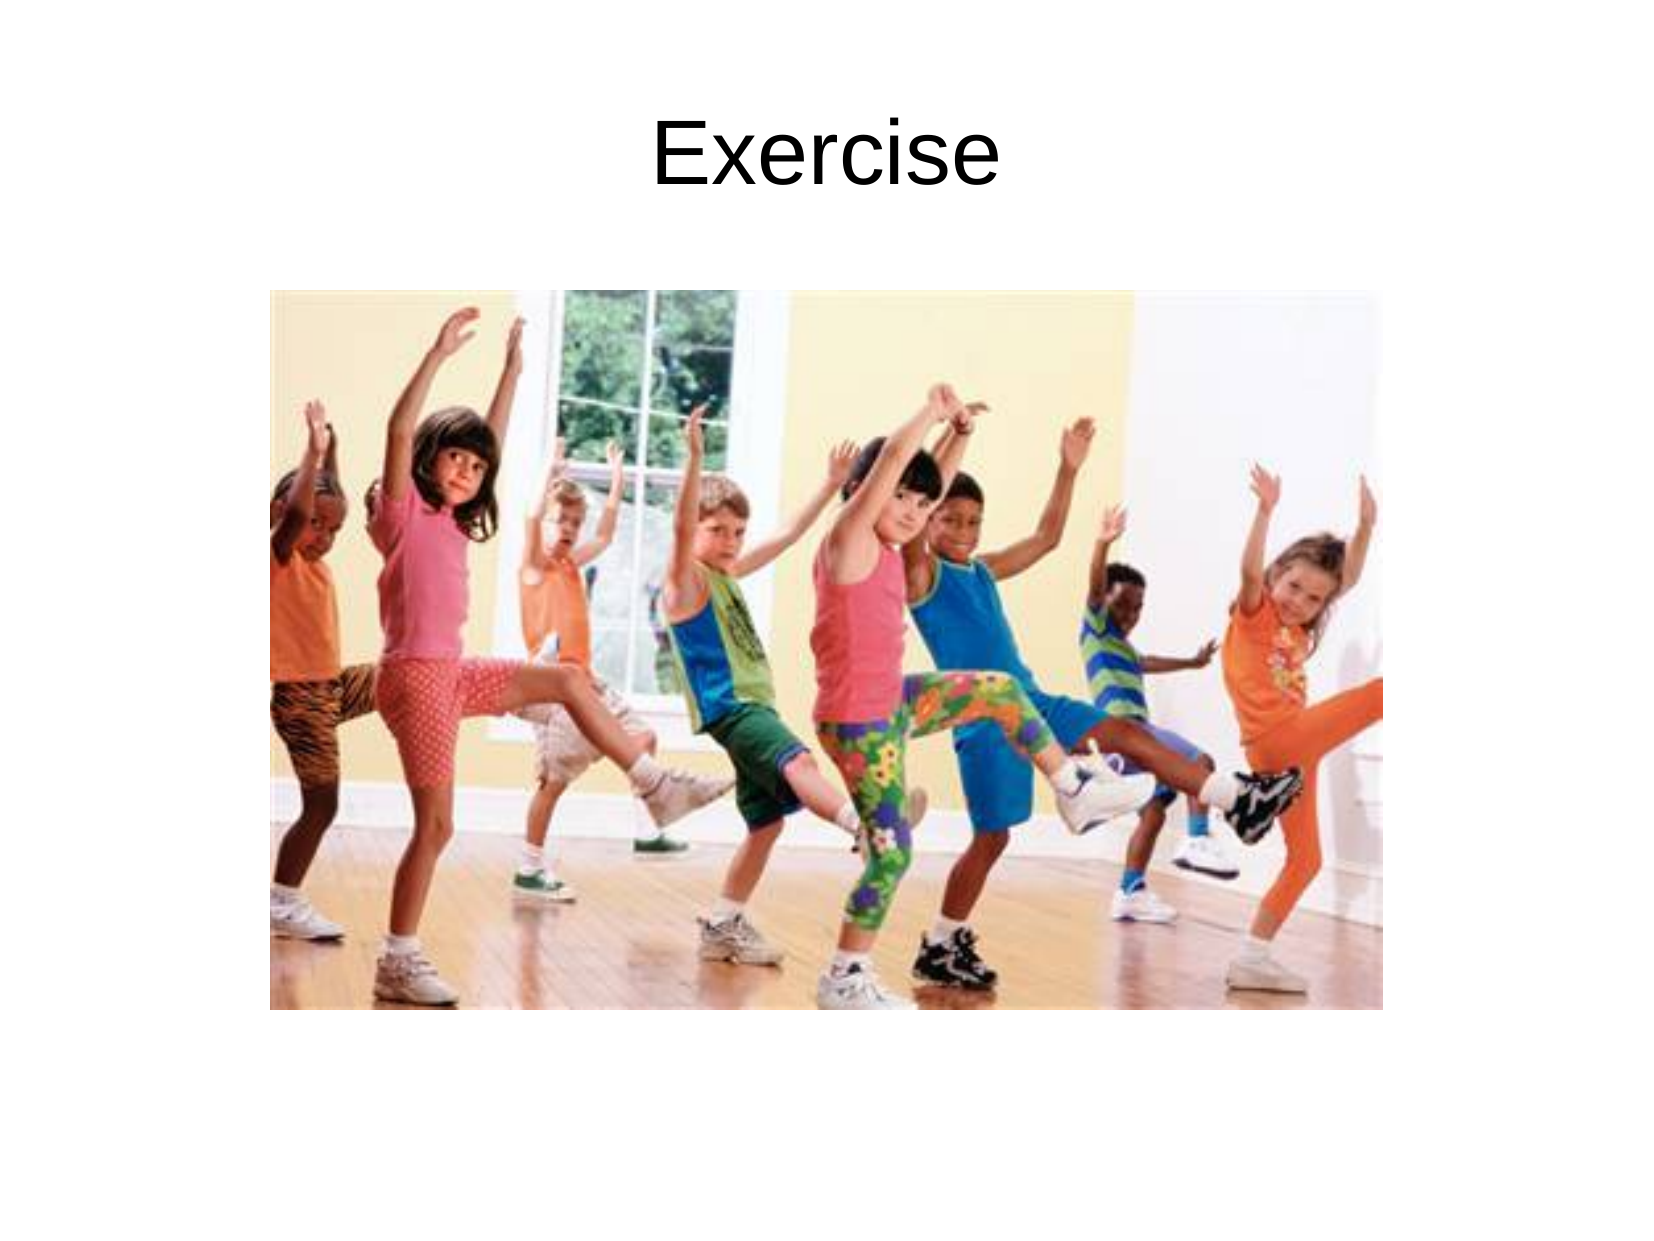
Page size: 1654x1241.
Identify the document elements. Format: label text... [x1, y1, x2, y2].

picture [270, 290, 1383, 1010]
title Exercise [82, 49, 1571, 257]
